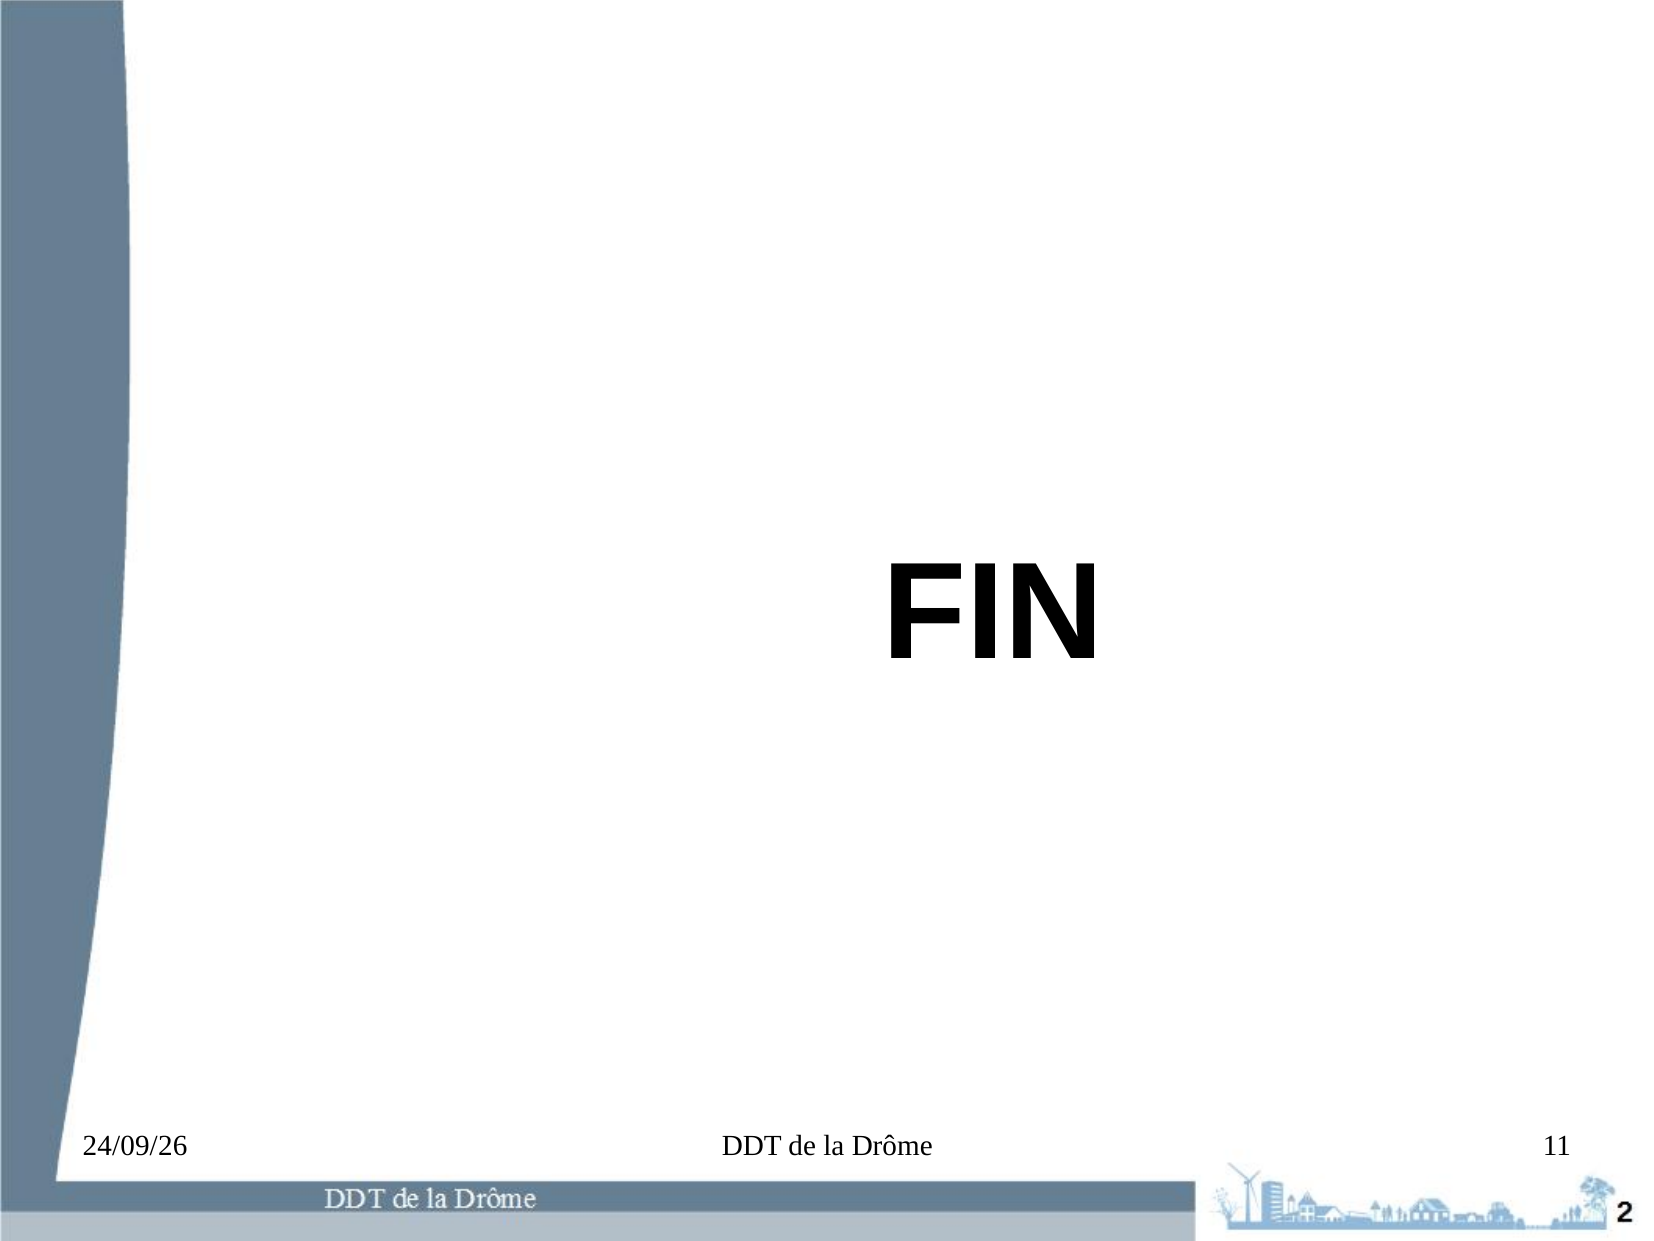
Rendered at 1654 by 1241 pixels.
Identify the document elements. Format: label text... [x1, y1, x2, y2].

picture [0, 0, 1654, 1241]
text_box FIN [867, 526, 1120, 696]
